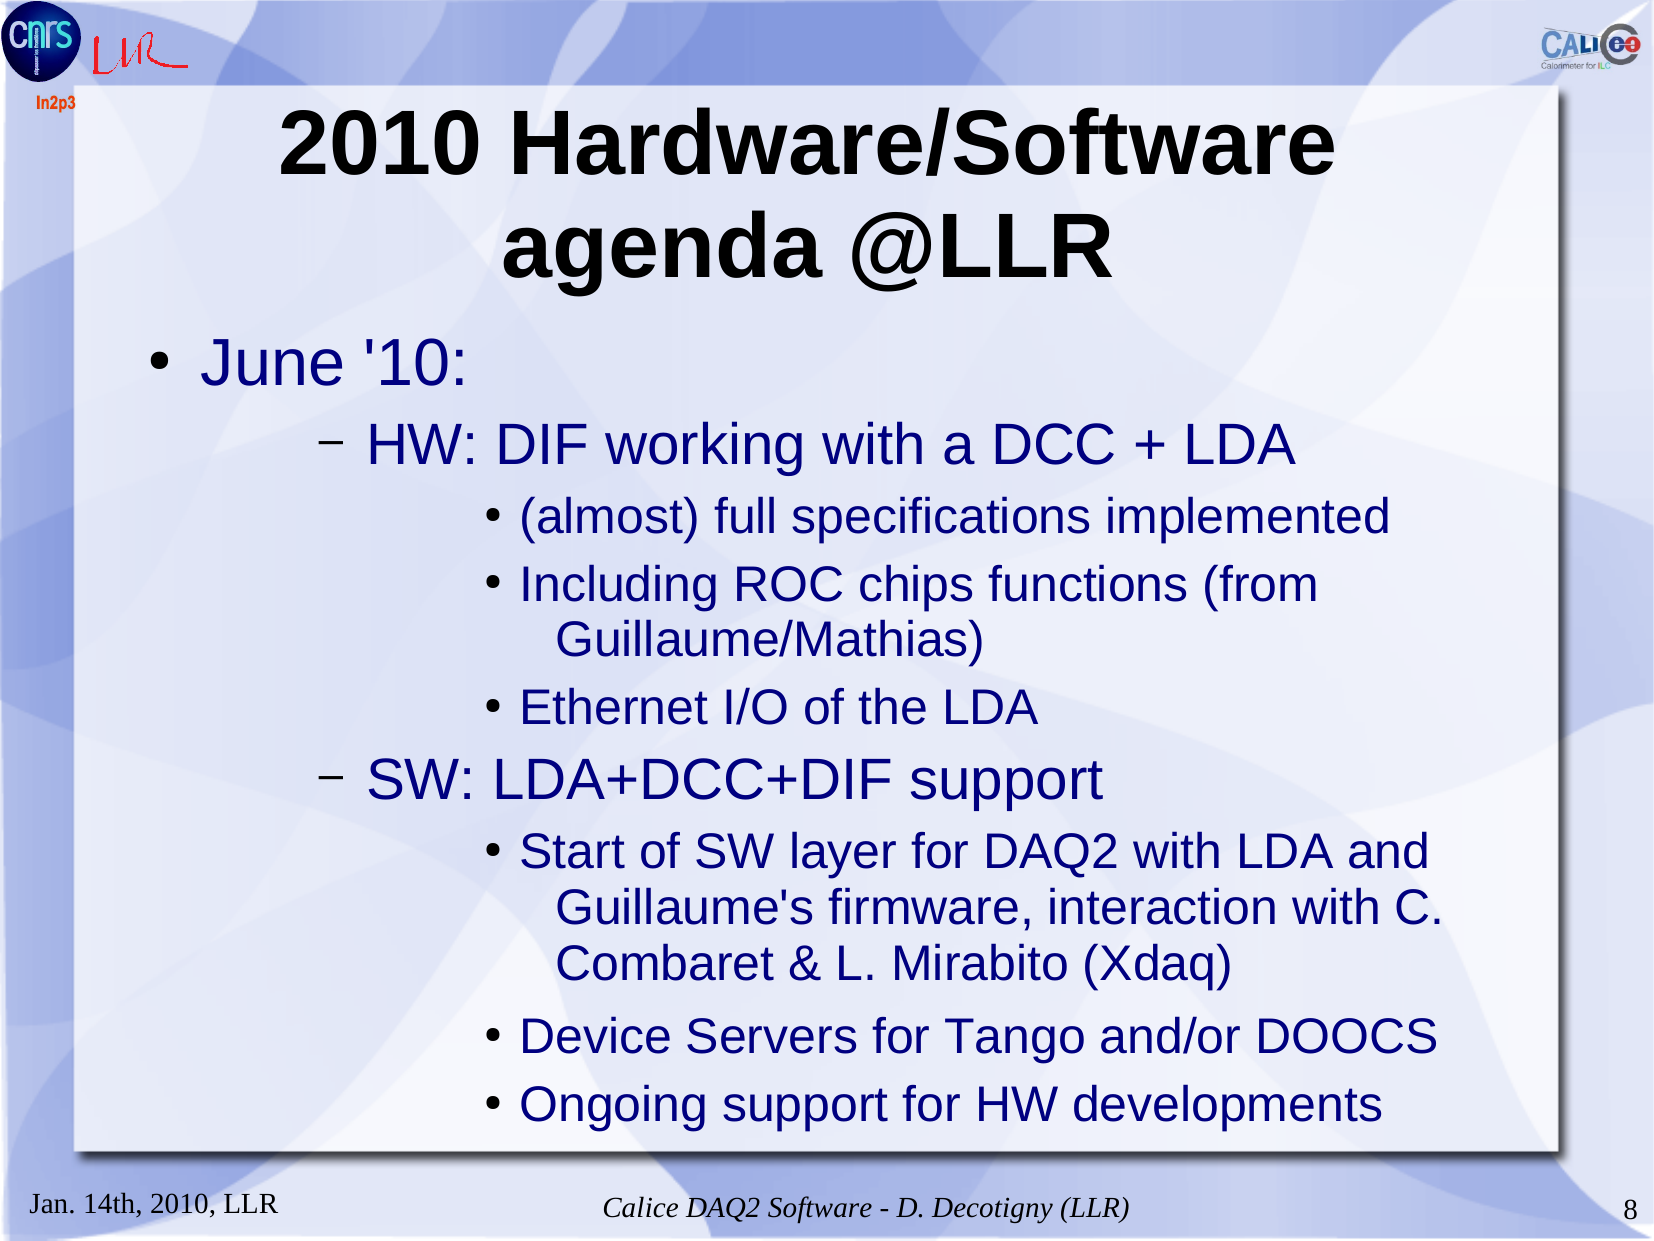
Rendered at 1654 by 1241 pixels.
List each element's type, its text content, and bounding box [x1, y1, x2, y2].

picture [0, 0, 1654, 1241]
list June '10: HW: DIF working with a DCC + LDA (almost) full specifications implemented Including ROC chips functions (from Guillaume/Mathias) Ethernet I/O of the LDA SW: LDA+DCC+DIF support Start of SW layer for DAQ2 with LDA and Guillaume's firmware, interaction with C. Combaret & L. Mirabito (Xdaq) Device Servers for Tango and/or DOOCS Ongoing support for HW developments [129, 324, 1489, 1132]
title 2010 Hardware/Software agenda @LLR [82, 91, 1536, 297]
